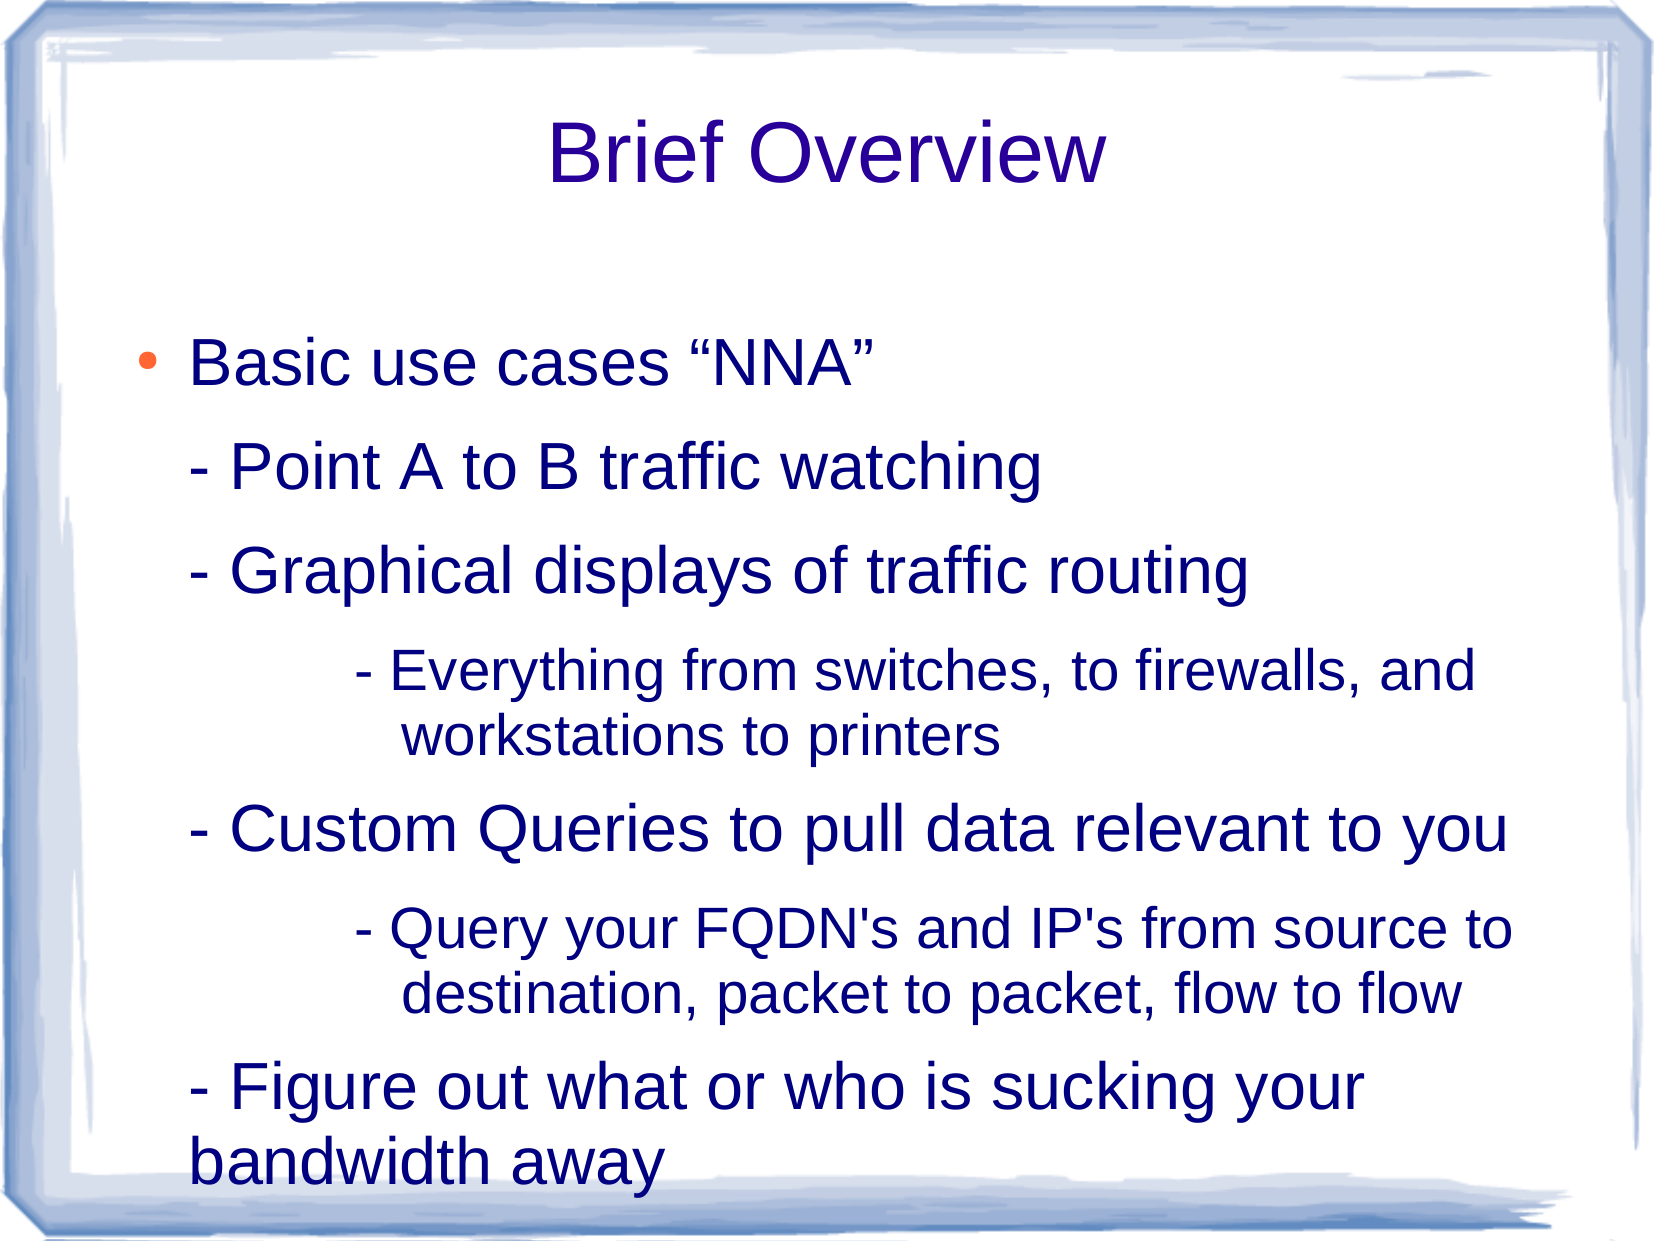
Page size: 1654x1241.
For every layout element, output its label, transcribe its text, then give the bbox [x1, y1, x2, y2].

picture [0, 0, 1654, 1241]
title Brief Overview [82, 49, 1571, 257]
list Basic use cases “NNA” - Point A to B traffic watching - Graphical displays of traffic routing - Everything from switches, to firewalls, and workstations to printers - Custom Queries to pull data relevant to you - Query your FQDN's and IP's from source to destination, packet to packet, flow to flow - Figure out what or who is sucking your bandwidth away [118, 324, 1571, 1198]
